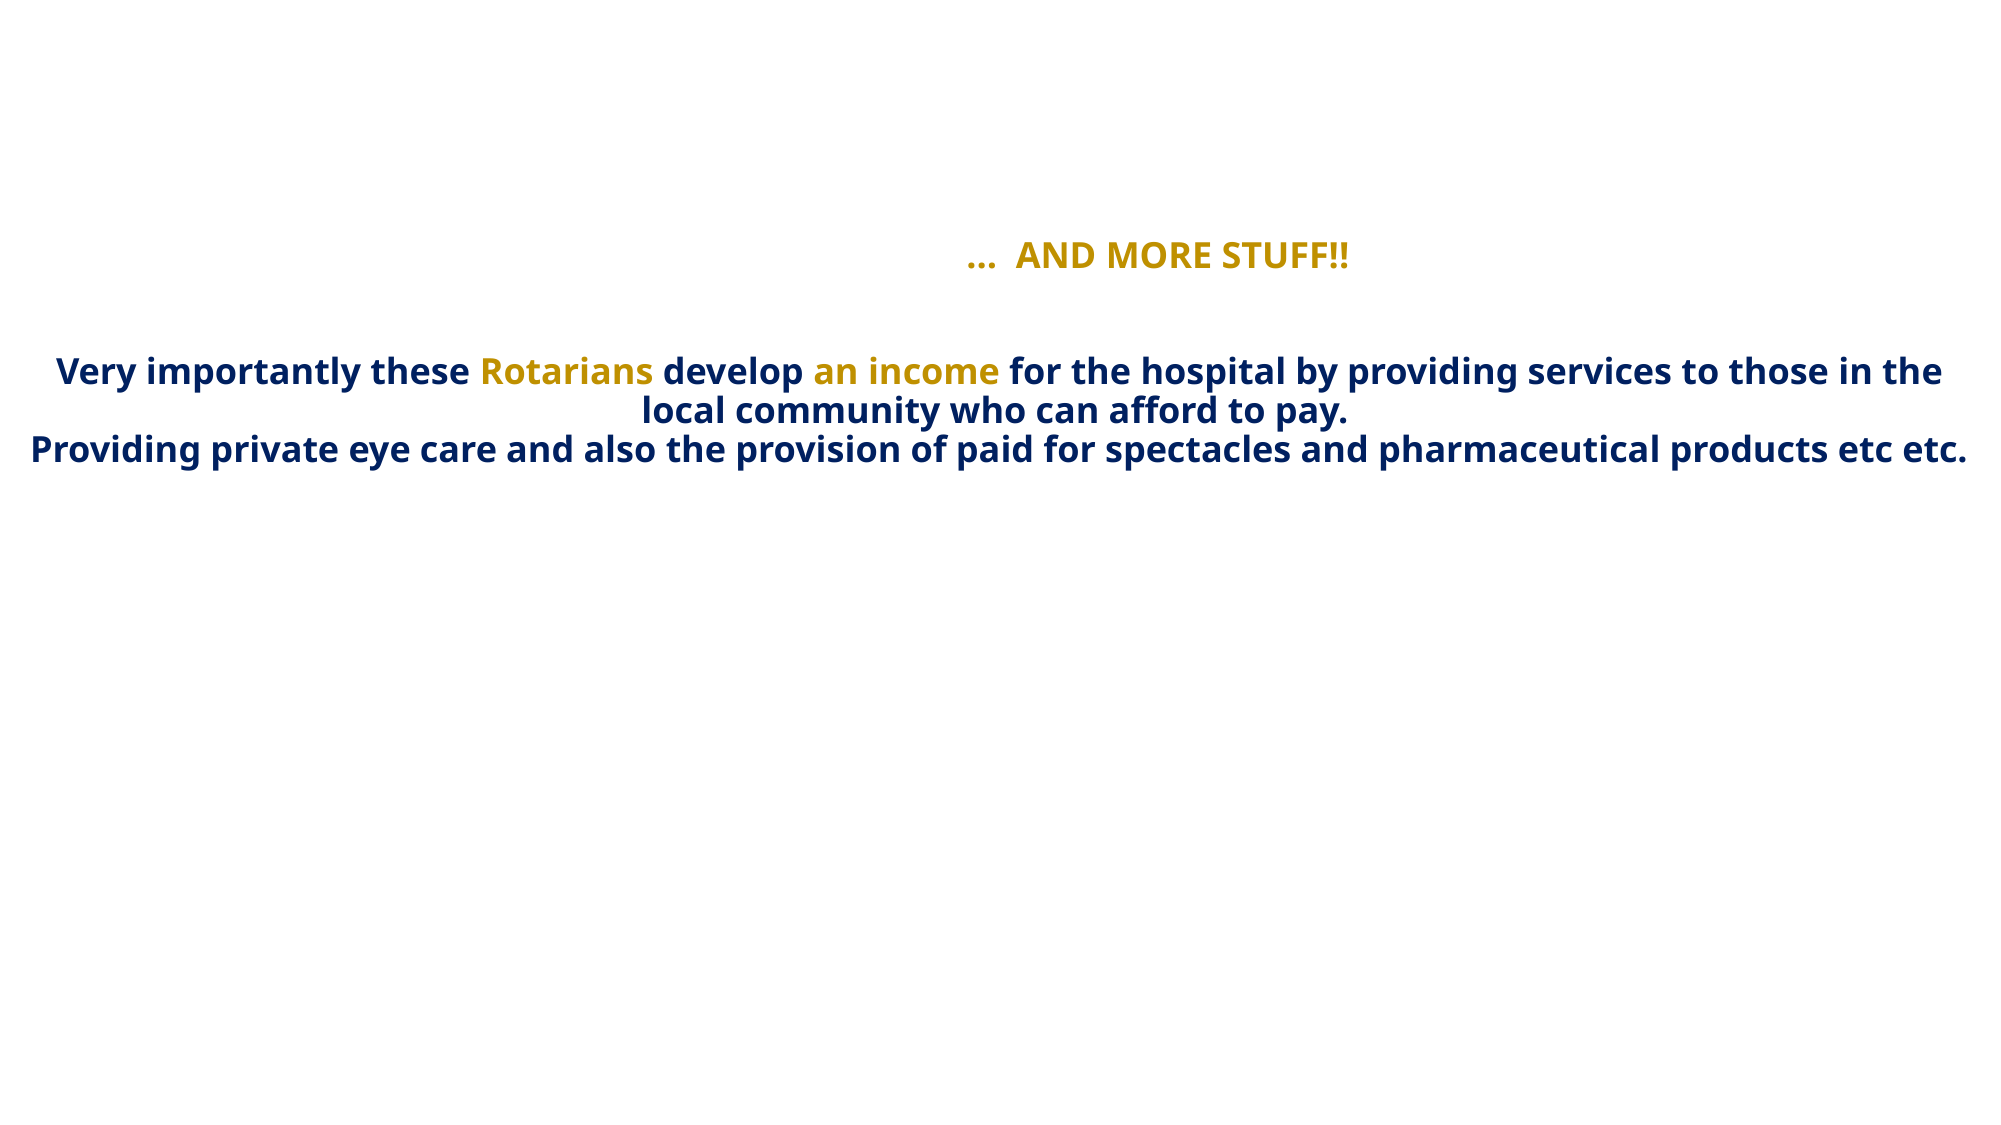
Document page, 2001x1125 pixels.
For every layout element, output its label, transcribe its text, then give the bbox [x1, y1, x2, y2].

title … AND MORE STUFF!! Very importantly these Rotarians develop an income for the hospital by providing services to those in the local community who can afford to pay. Providing private eye care and also the provision of paid for spectacles and pharmaceutical products etc etc. [0, 161, 2000, 489]
